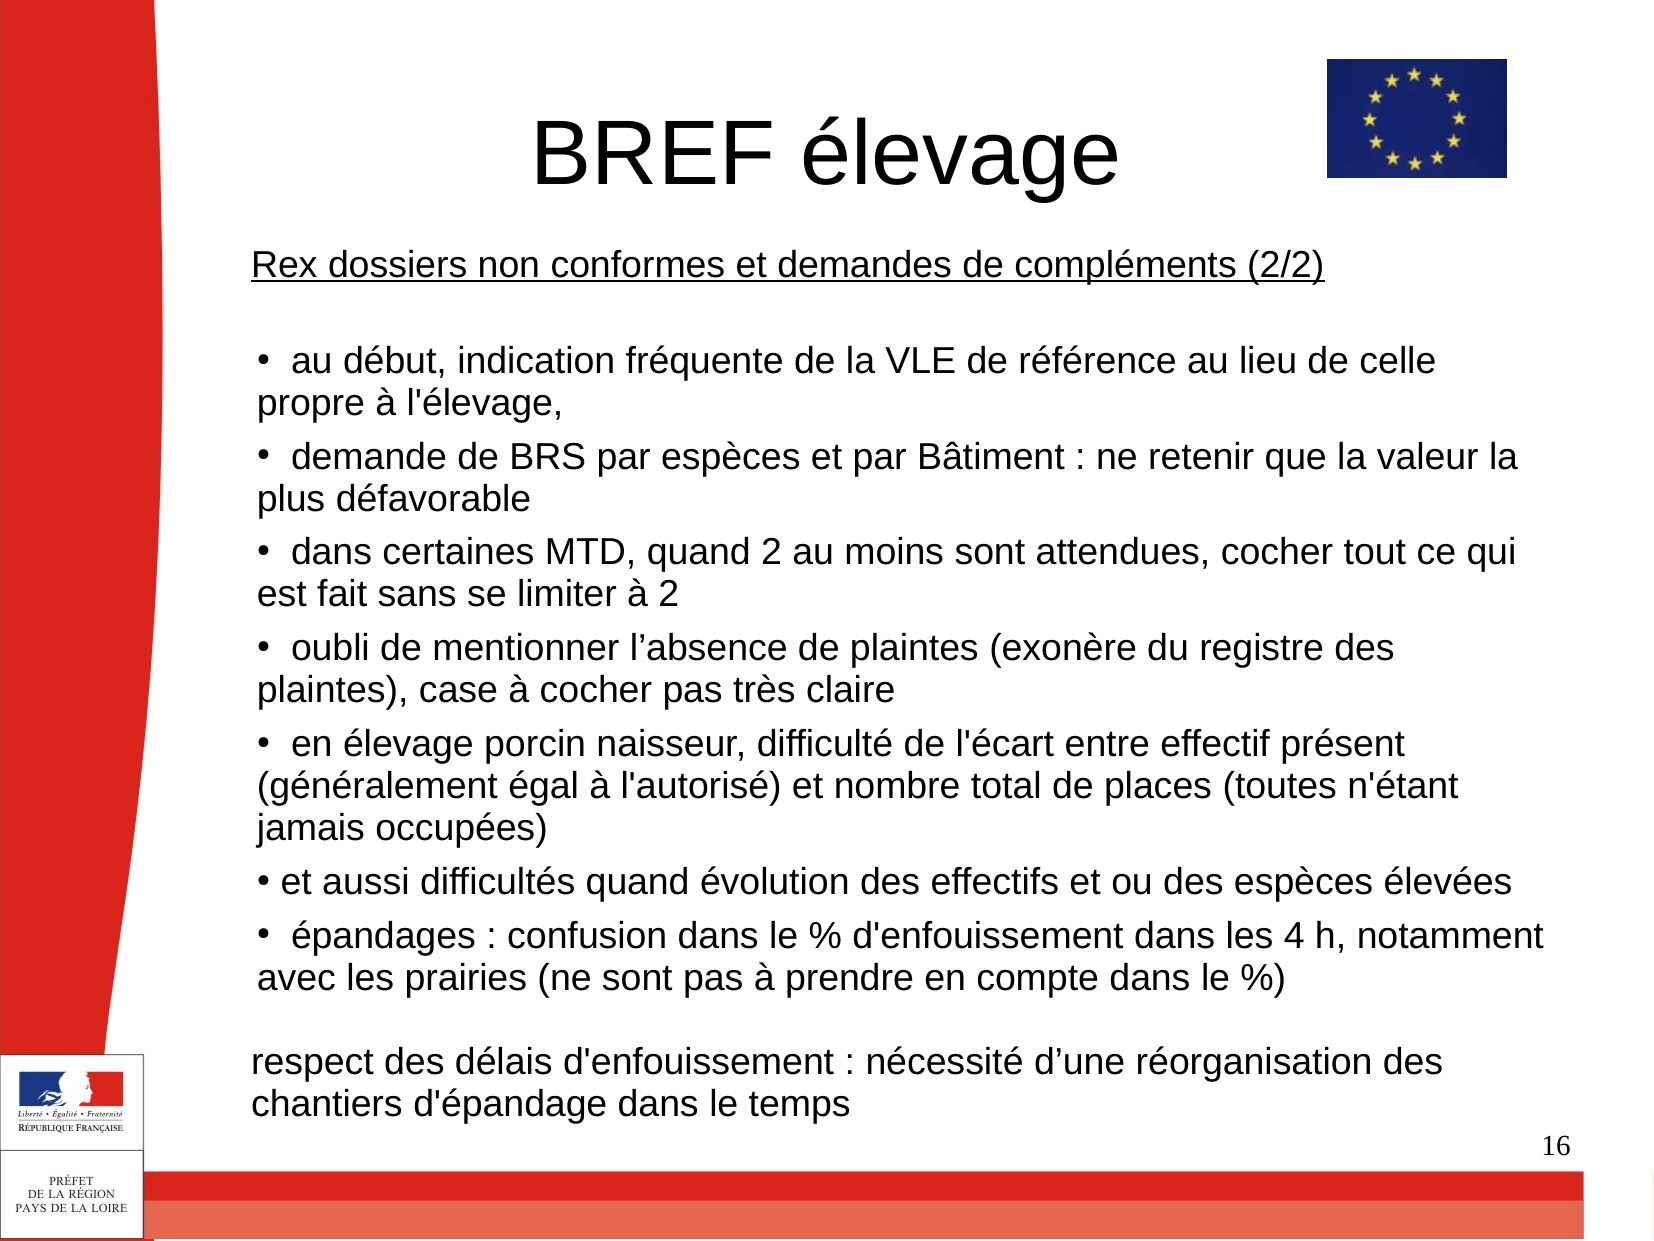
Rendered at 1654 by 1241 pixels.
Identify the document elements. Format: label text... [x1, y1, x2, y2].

text_box Rex dossiers non conformes et demandes de compléments (2/2) au début, indication fréquente de la VLE de référence au lieu de celle propre à l'élevage, demande de BRS par espèces et par Bâtiment : ne retenir que la valeur la plus défavorable dans certaines MTD, quand 2 au moins sont attendues, cocher tout ce qui est fait sans se limiter à 2 oubli de mentionner l’absence de plaintes (exonère du registre des plaintes), case à cocher pas très claire en élevage porcin naisseur, difficulté de l'écart entre effectif présent (généralement égal à l'autorisé) et nombre total de places (toutes n'étant jamais occupées) et aussi difficultés quand évolution des effectifs et ou des espèces élevées épandages : confusion dans le % d'enfouissement dans les 4 h, notamment avec les prairies (ne sont pas à prendre en compte dans le %) respect des délais d'enfouissement : nécessité d’une réorganisation des chantiers d'épandage dans le temps [236, 236, 1565, 1217]
picture [0, 0, 1654, 1241]
title BREF élevage [82, 49, 1571, 257]
